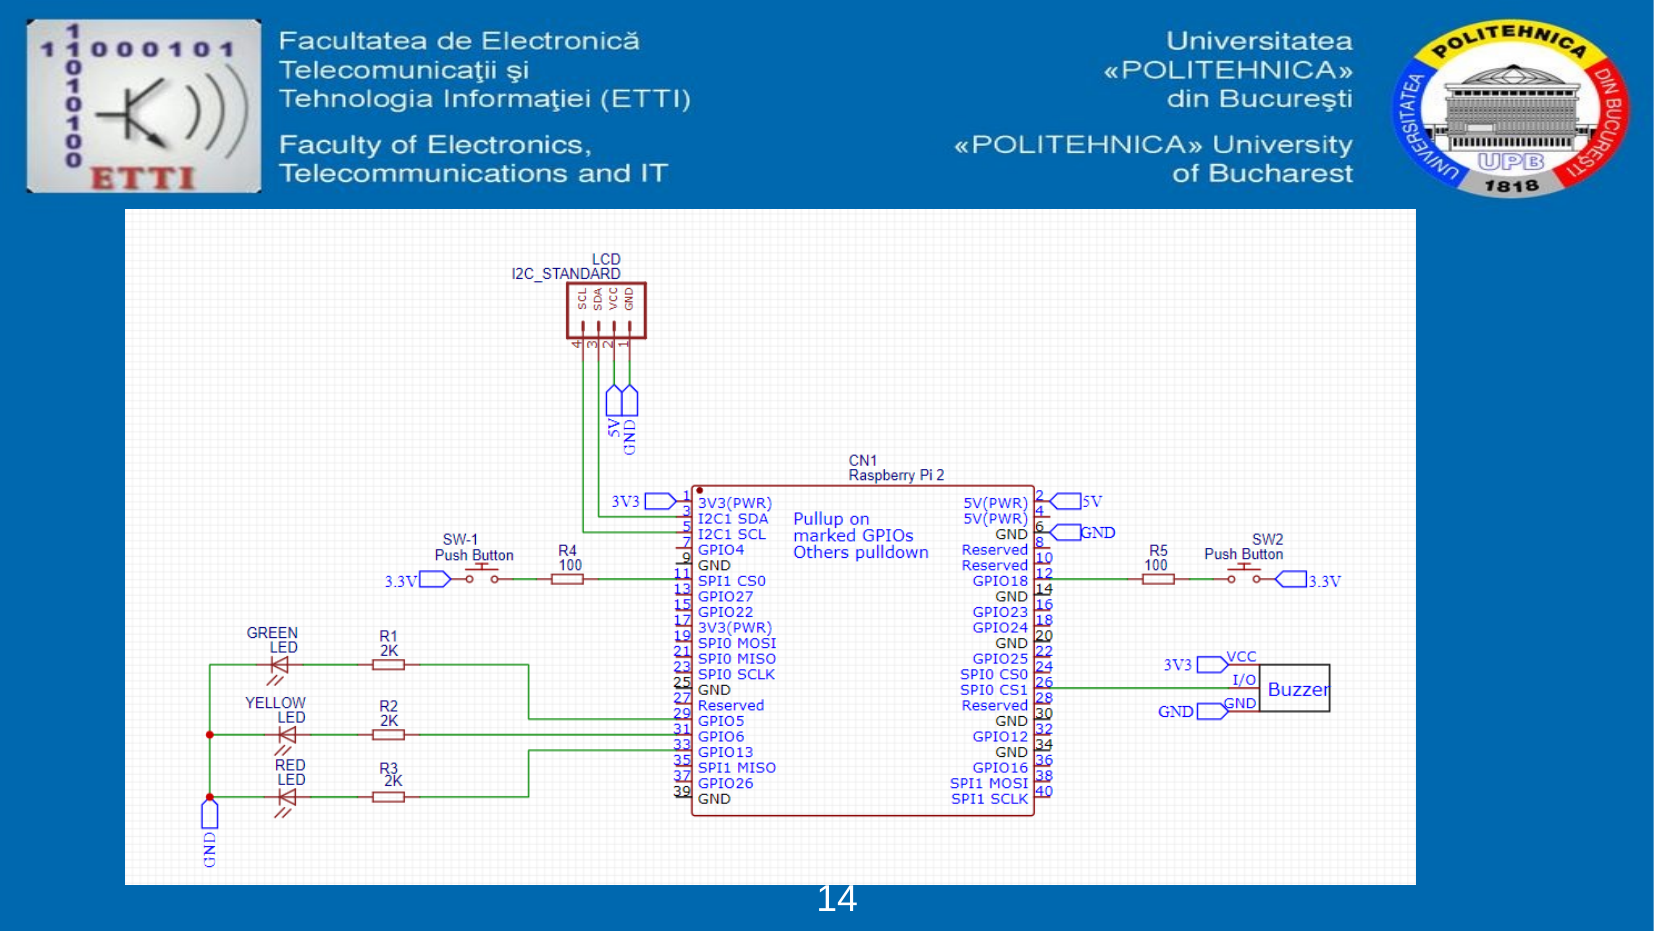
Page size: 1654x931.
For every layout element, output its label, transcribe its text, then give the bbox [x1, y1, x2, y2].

picture [0, 0, 1654, 931]
text_box 14 [801, 870, 873, 931]
